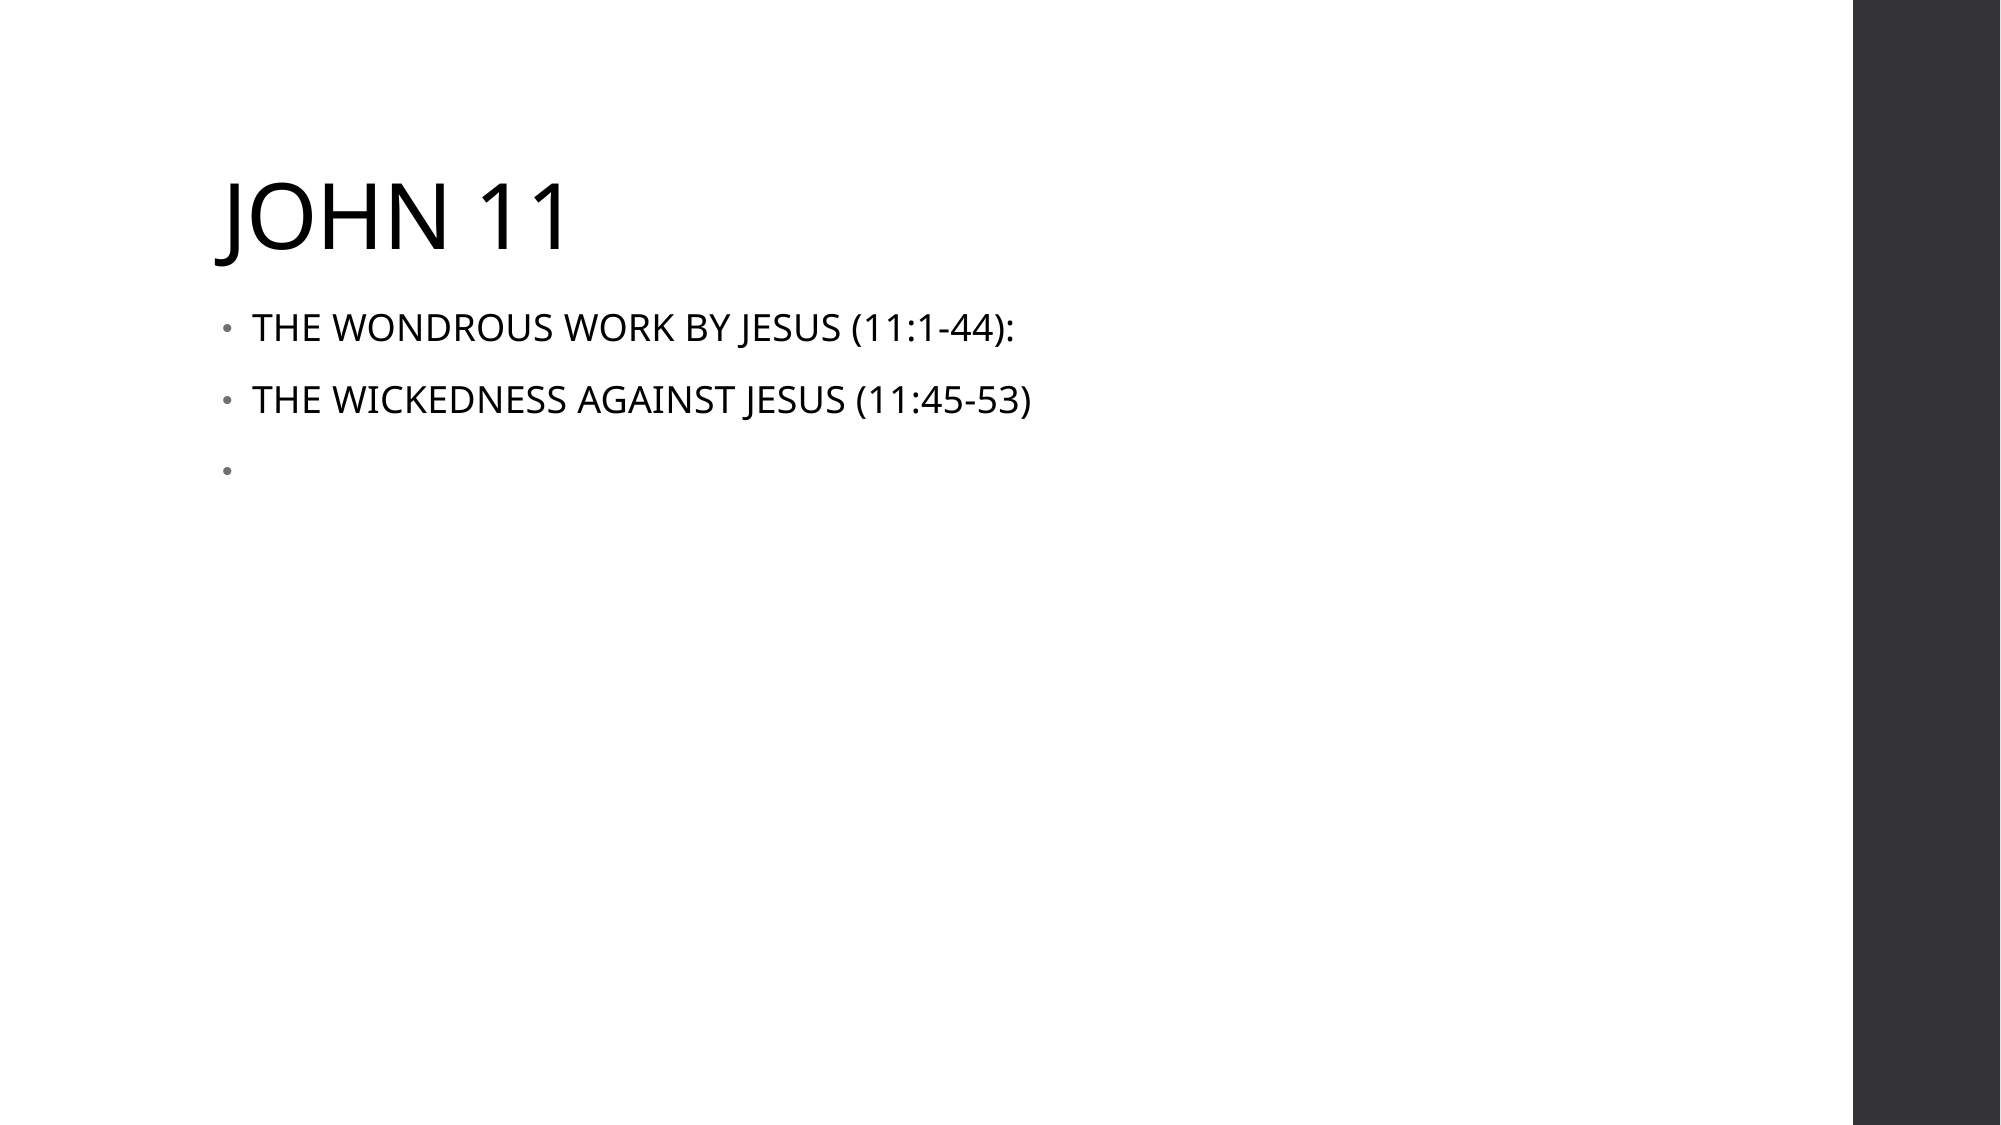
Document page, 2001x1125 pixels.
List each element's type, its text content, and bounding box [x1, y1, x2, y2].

list THE WONDROUS WORK BY JESUS (11:1-44): THE WICKEDNESS AGAINST JESUS (11:45-53) [206, 299, 1617, 1014]
title JOHN 11 [206, 60, 1797, 278]
